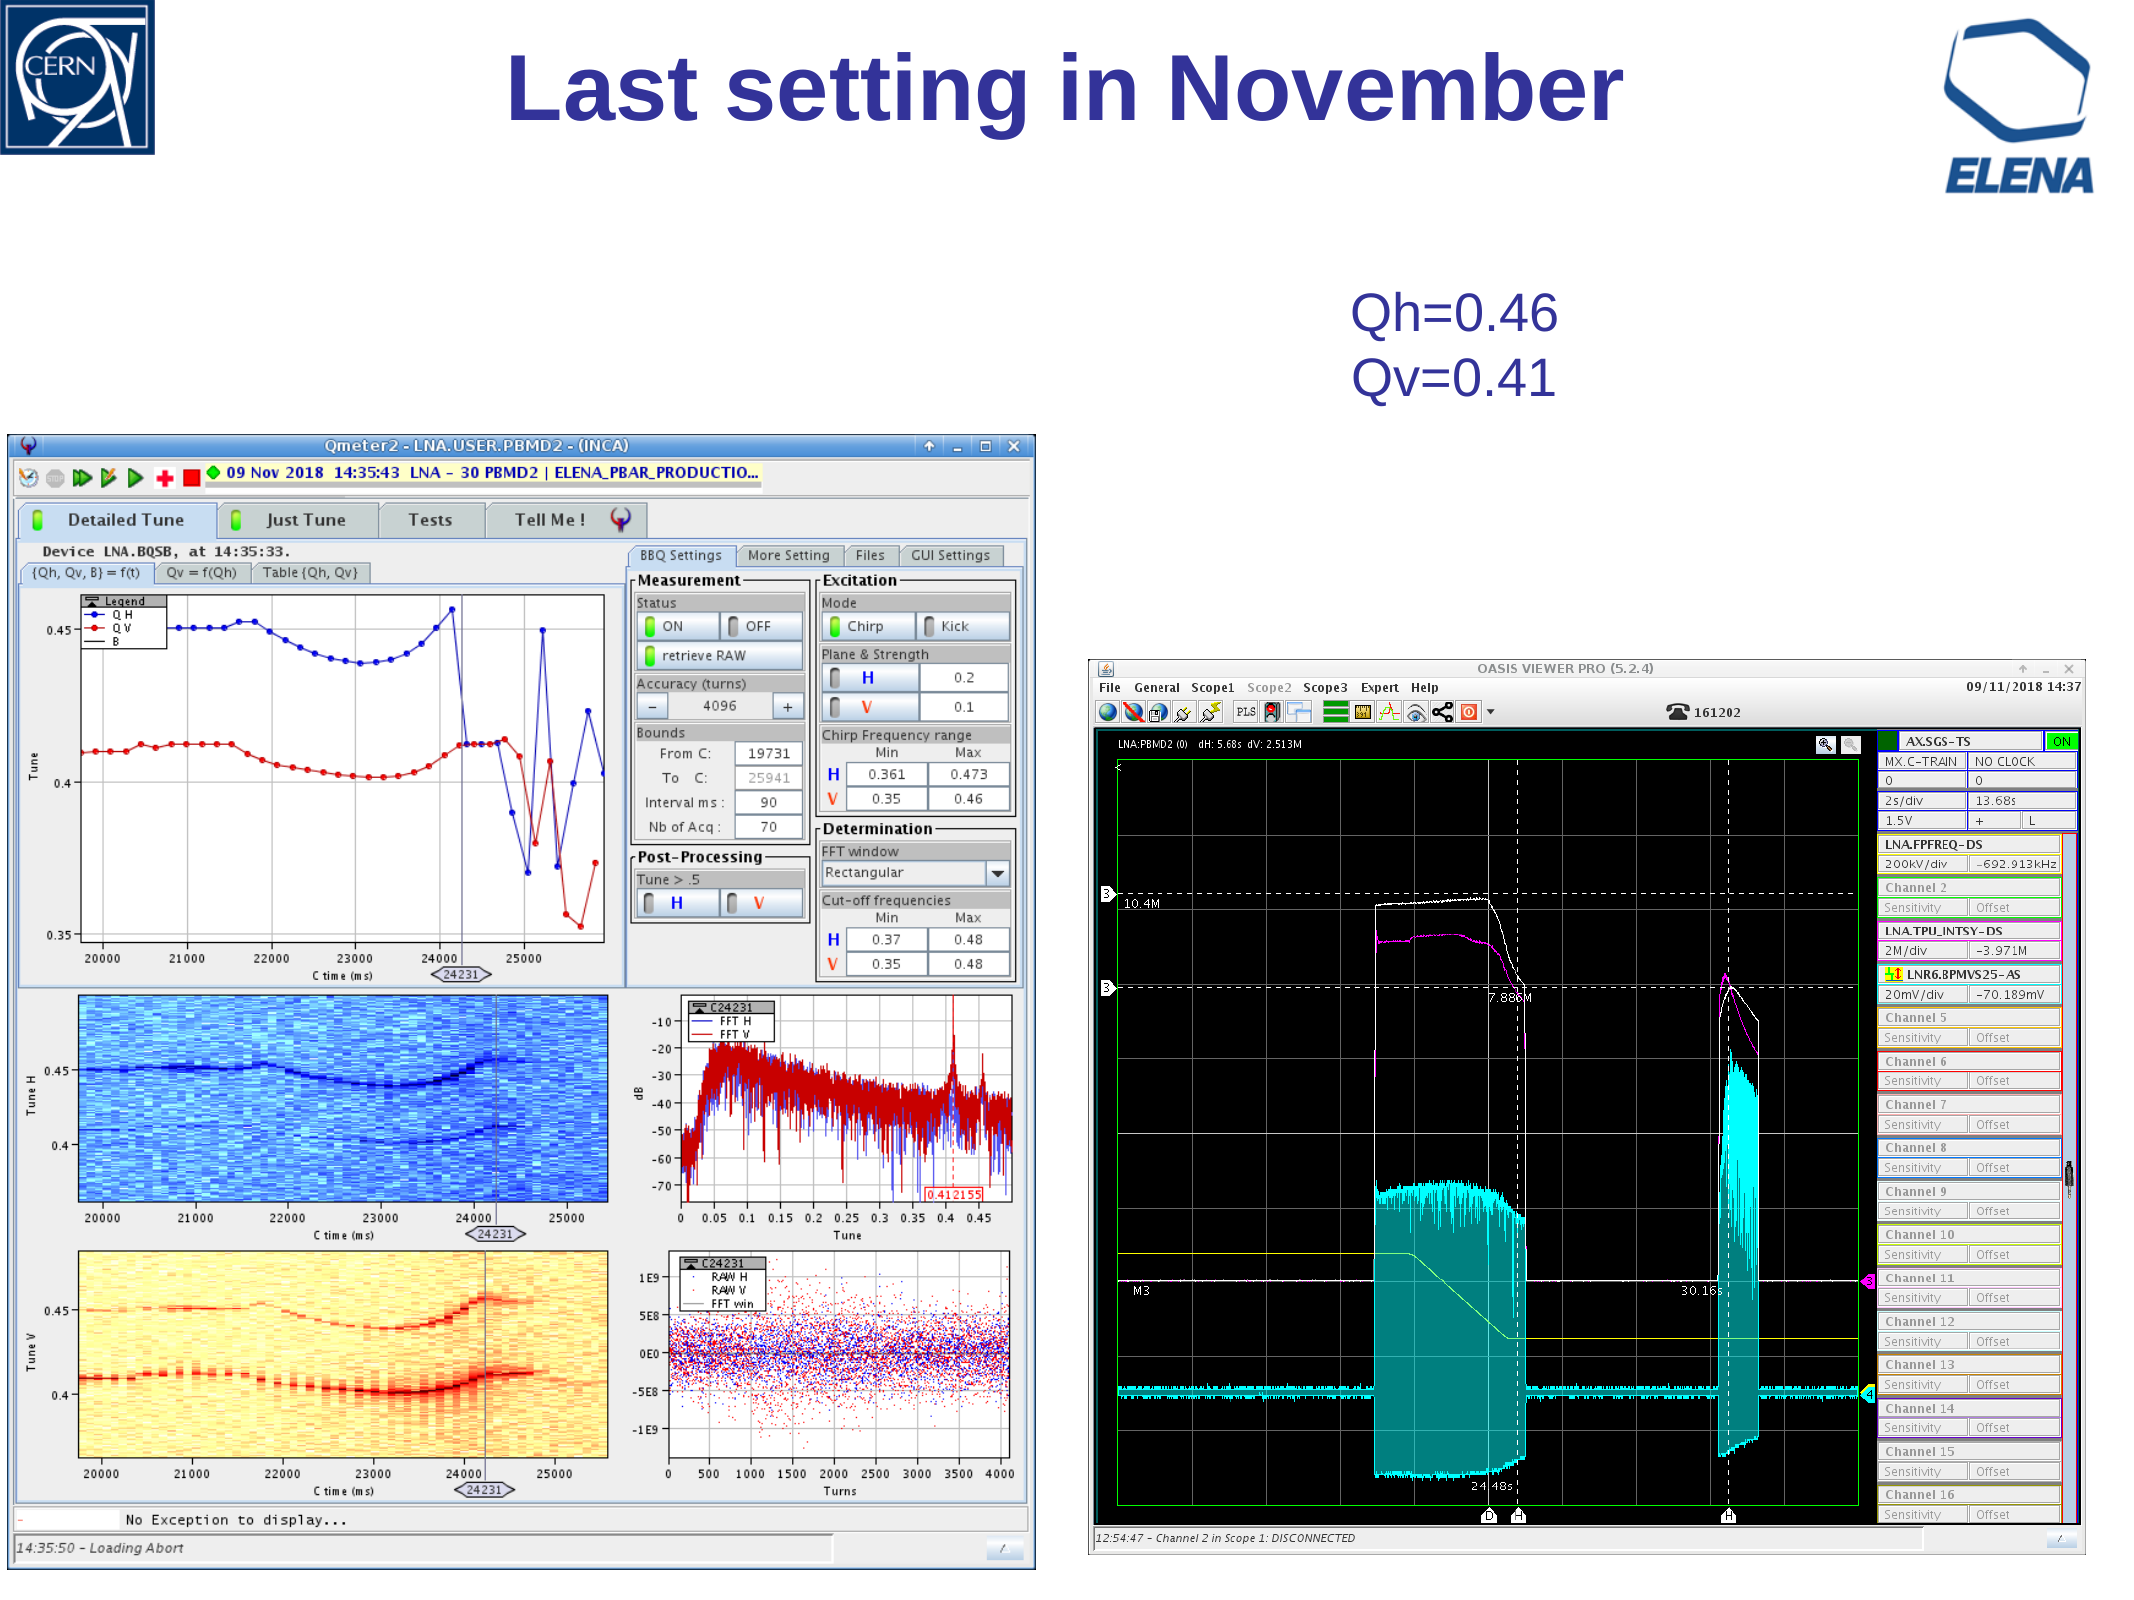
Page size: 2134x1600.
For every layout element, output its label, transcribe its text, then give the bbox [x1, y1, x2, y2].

title Last setting in November [208, 10, 1924, 156]
picture [7, 434, 1036, 1571]
picture [1088, 659, 2086, 1556]
picture [1924, 10, 2117, 206]
picture [0, 0, 155, 155]
text_box Qh=0.46 Qv=0.41 [1215, 270, 1696, 451]
